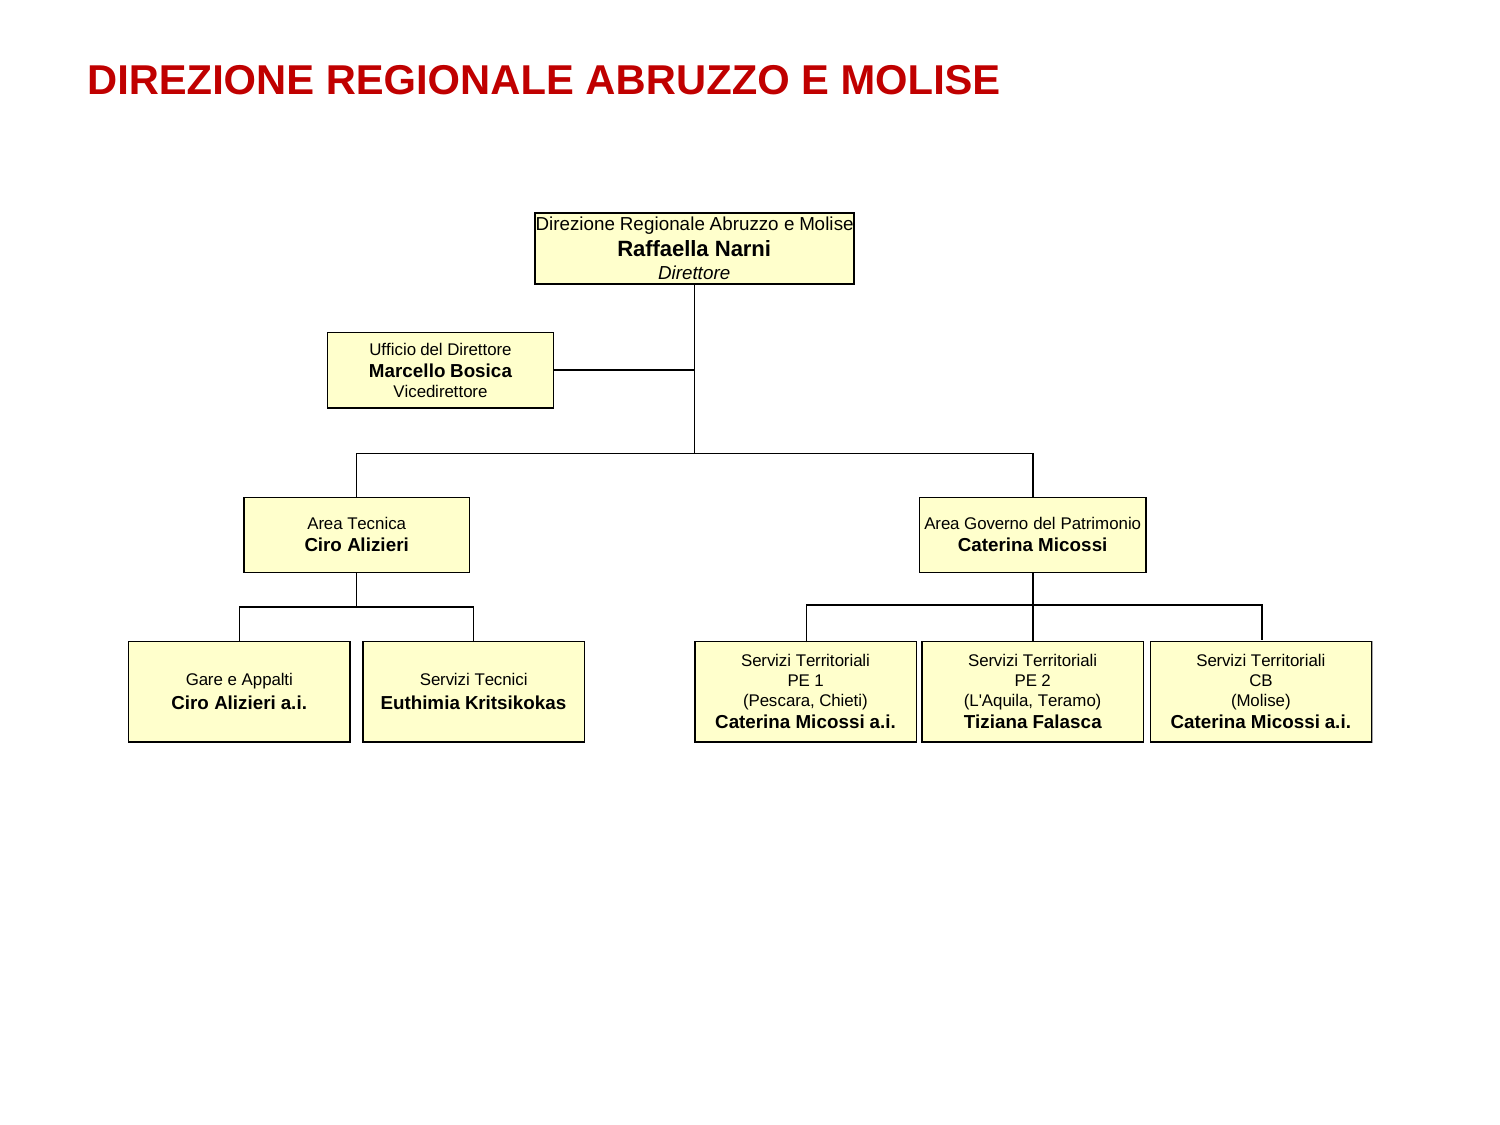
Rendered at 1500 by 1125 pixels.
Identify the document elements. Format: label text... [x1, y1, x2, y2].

picture [127, 206, 1373, 744]
text_box DIREZIONE REGIONALE ABRUZZO E MOLISE [72, 45, 1462, 128]
